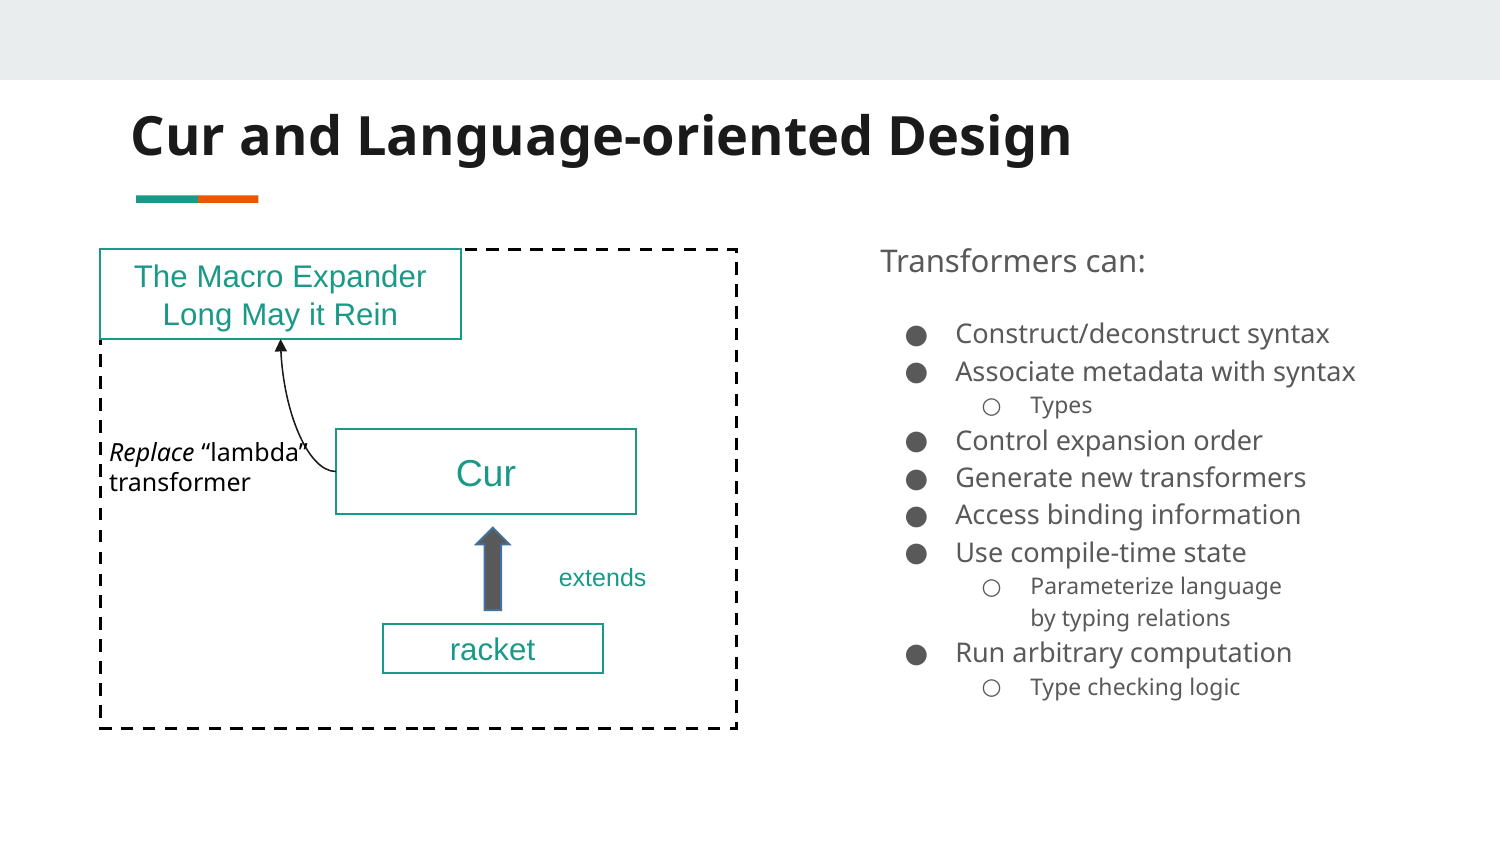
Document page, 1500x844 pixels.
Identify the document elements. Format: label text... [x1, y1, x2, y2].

text_box extends [547, 555, 671, 596]
text_box racket [382, 623, 603, 673]
text_box Replace “lambda” transformer [94, 421, 360, 512]
text_box Cur [335, 428, 637, 515]
list Transformers can: Construct/deconstruct syntax Associate metadata with syntax Types Control expansion order Generate new transformers Access binding information Use compile-time state Parameterize language by typing relations Run arbitrary computation Type checking logic [865, 220, 1407, 723]
title Cur and Language-oriented Design [119, 93, 1381, 182]
text_box [100, 249, 737, 729]
text_box [100, 339, 292, 421]
text_box The Macro Expander Long May it Rein [100, 249, 461, 339]
